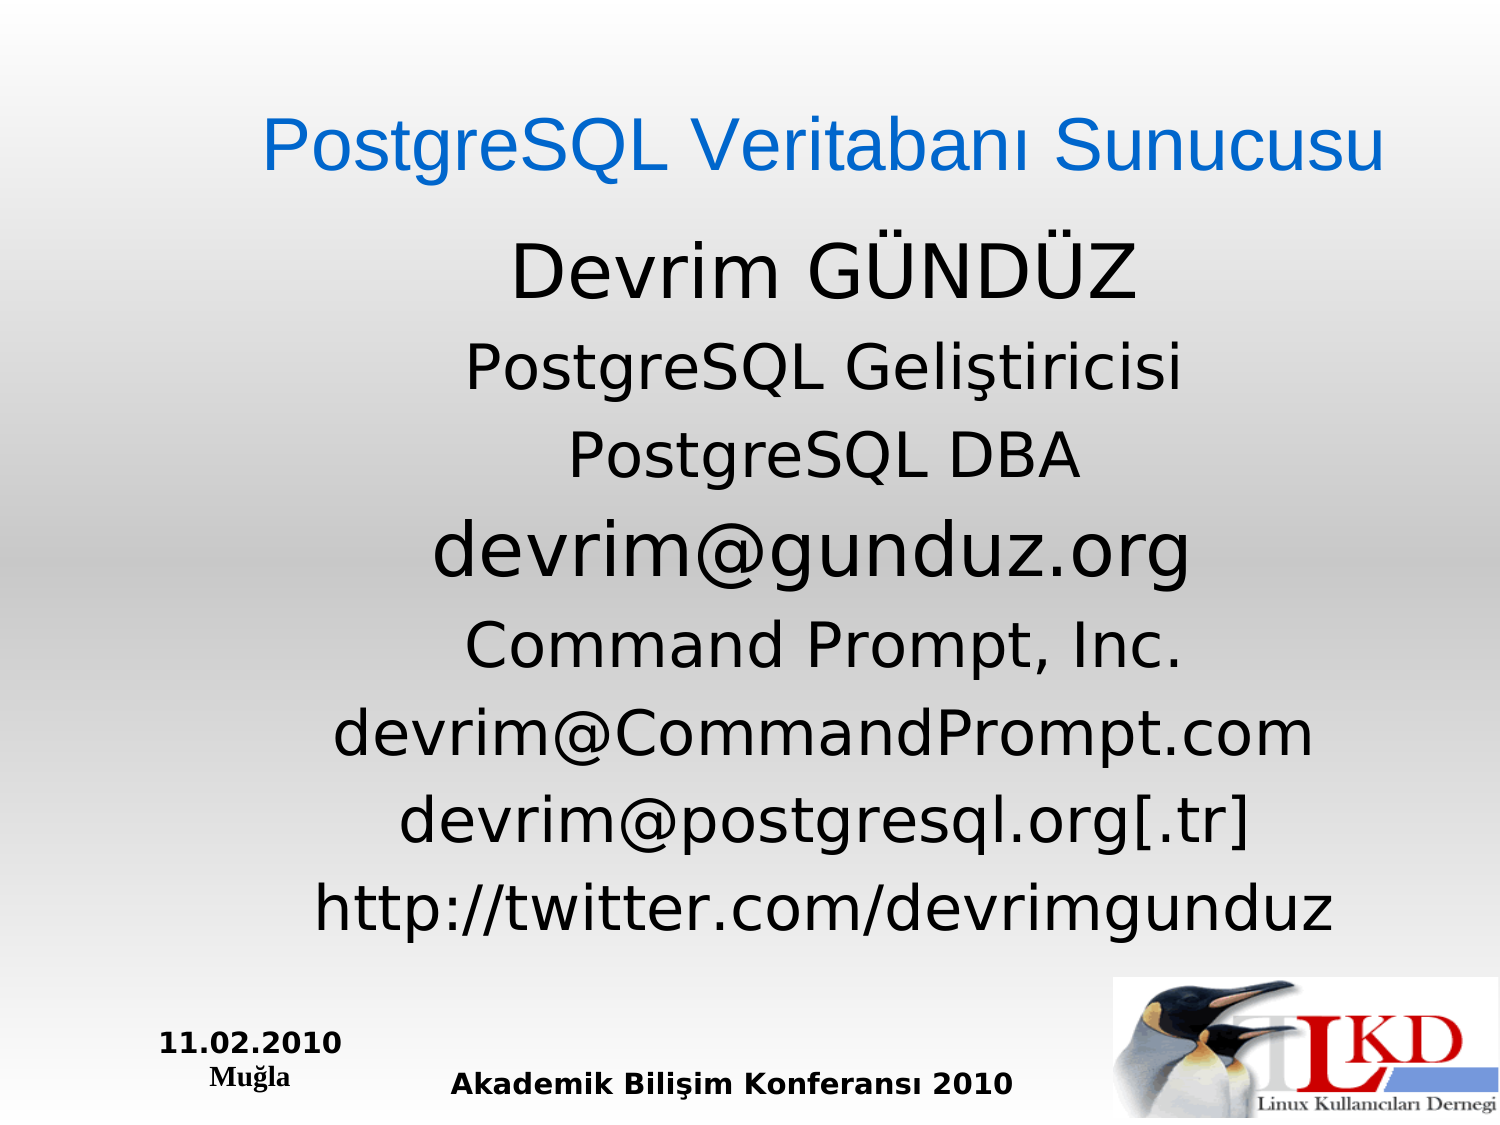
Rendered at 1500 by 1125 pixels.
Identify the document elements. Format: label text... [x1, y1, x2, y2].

picture [1113, 977, 1499, 1118]
title PostgreSQL Veritabanı Sunucusu [224, 49, 1425, 228]
list Devrim GÜNDÜZ PostgreSQL Geliştiricisi PostgreSQL DBA devrim@gunduz.org Command Prompt, Inc. devrim@CommandPrompt.com devrim@postgresql.org[.tr] http://twitter.com/devrimgunduz [224, 228, 1425, 946]
